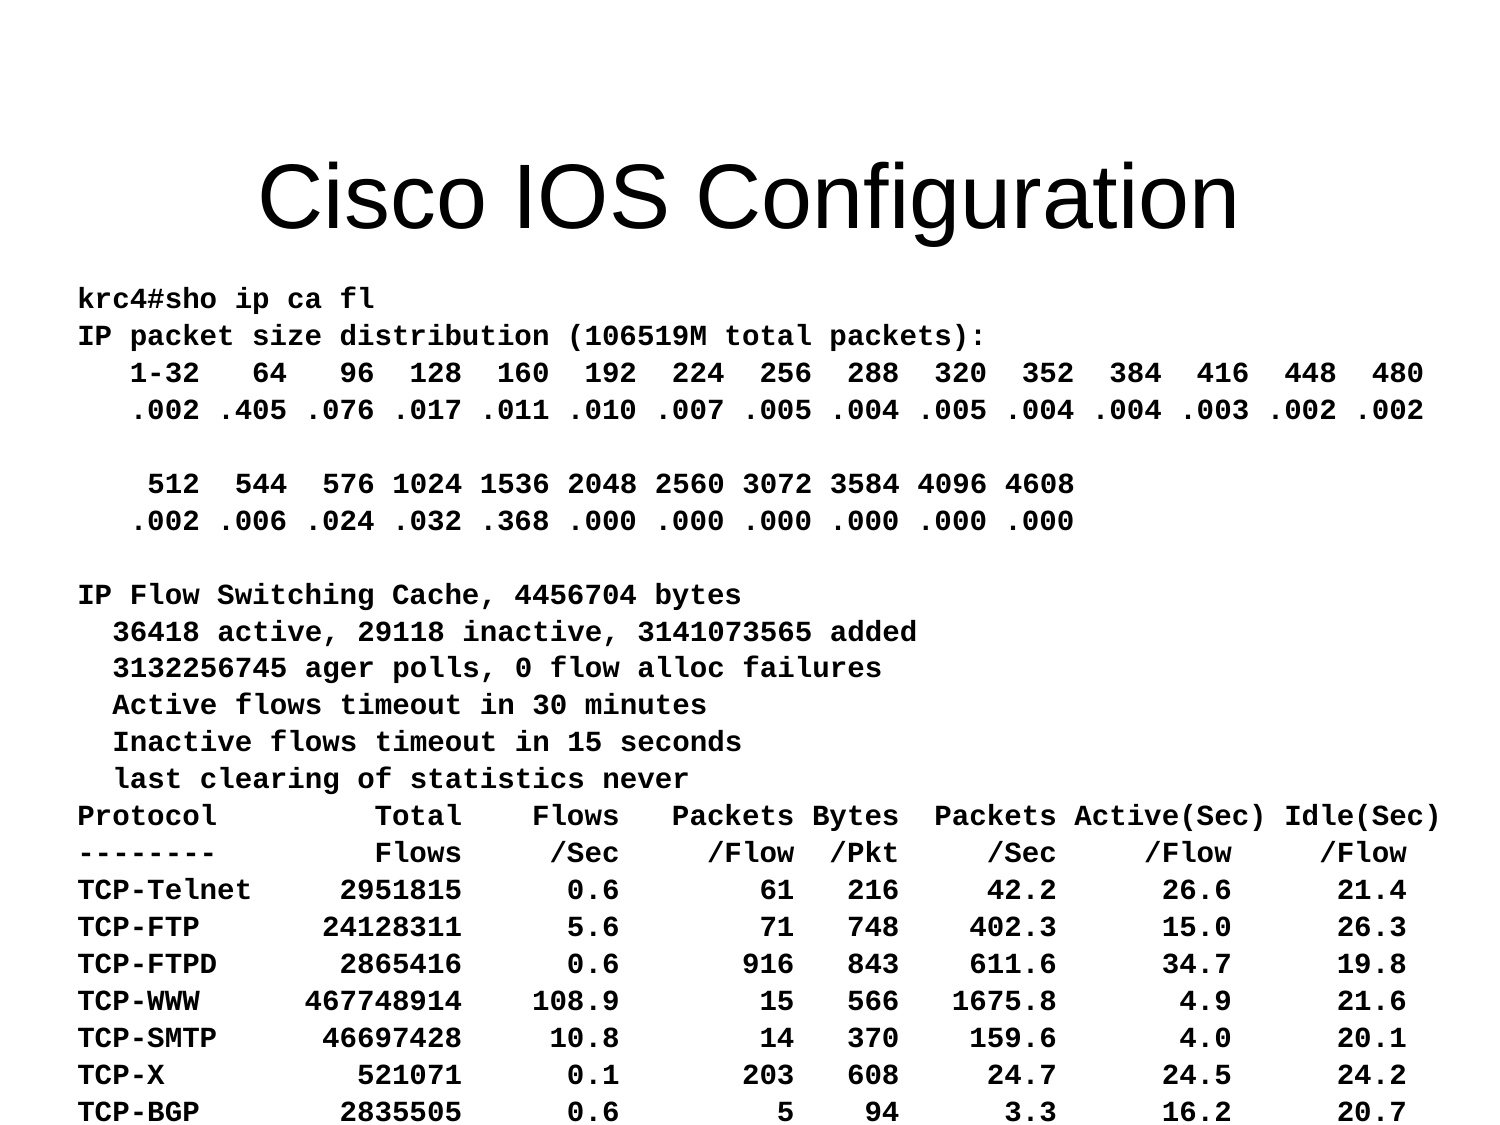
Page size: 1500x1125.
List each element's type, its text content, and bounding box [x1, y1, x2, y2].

text_box krc4#sho ip ca fl IP packet size distribution (106519M total packets): 1-32 64 96 128 160 192 224 256 288 320 352 384 416 448 480 .002 .405 .076 .017 .011 .010 .007 .005 .004 .005 .004 .004 .003 .002 .002 512 544 576 1024 1536 2048 2560 3072 3584 4096 4608 .002 .006 .024 .032 .368 .000 .000 .000 .000 .000 .000 IP Flow Switching Cache, 4456704 bytes 36418 active, 29118 inactive, 3141073565 added 3132256745 ager polls, 0 flow alloc failures Active flows timeout in 30 minutes Inactive flows timeout in 15 seconds last clearing of statistics never Protocol Total Flows Packets Bytes Packets Active(Sec) Idle(Sec) -------- Flows /Sec /Flow /Pkt /Sec /Flow /Flow TCP-Telnet 2951815 0.6 61 216 42.2 26.6 21.4 TCP-FTP 24128311 5.6 71 748 402.3 15.0 26.3 TCP-FTPD 2865416 0.6 916 843 611.6 34.7 19.8 TCP-WWW 467748914 108.9 15 566 1675.8 4.9 21.6 TCP-SMTP 46697428 10.8 14 370 159.6 4.0 20.1 TCP-X 521071 0.1 203 608 24.7 24.5 24.2 TCP-BGP 2835505 0.6 5 94 3.3 16.2 20.7 [62, 272, 1454, 1091]
title Cisco IOS Configuration [112, 99, 1388, 272]
